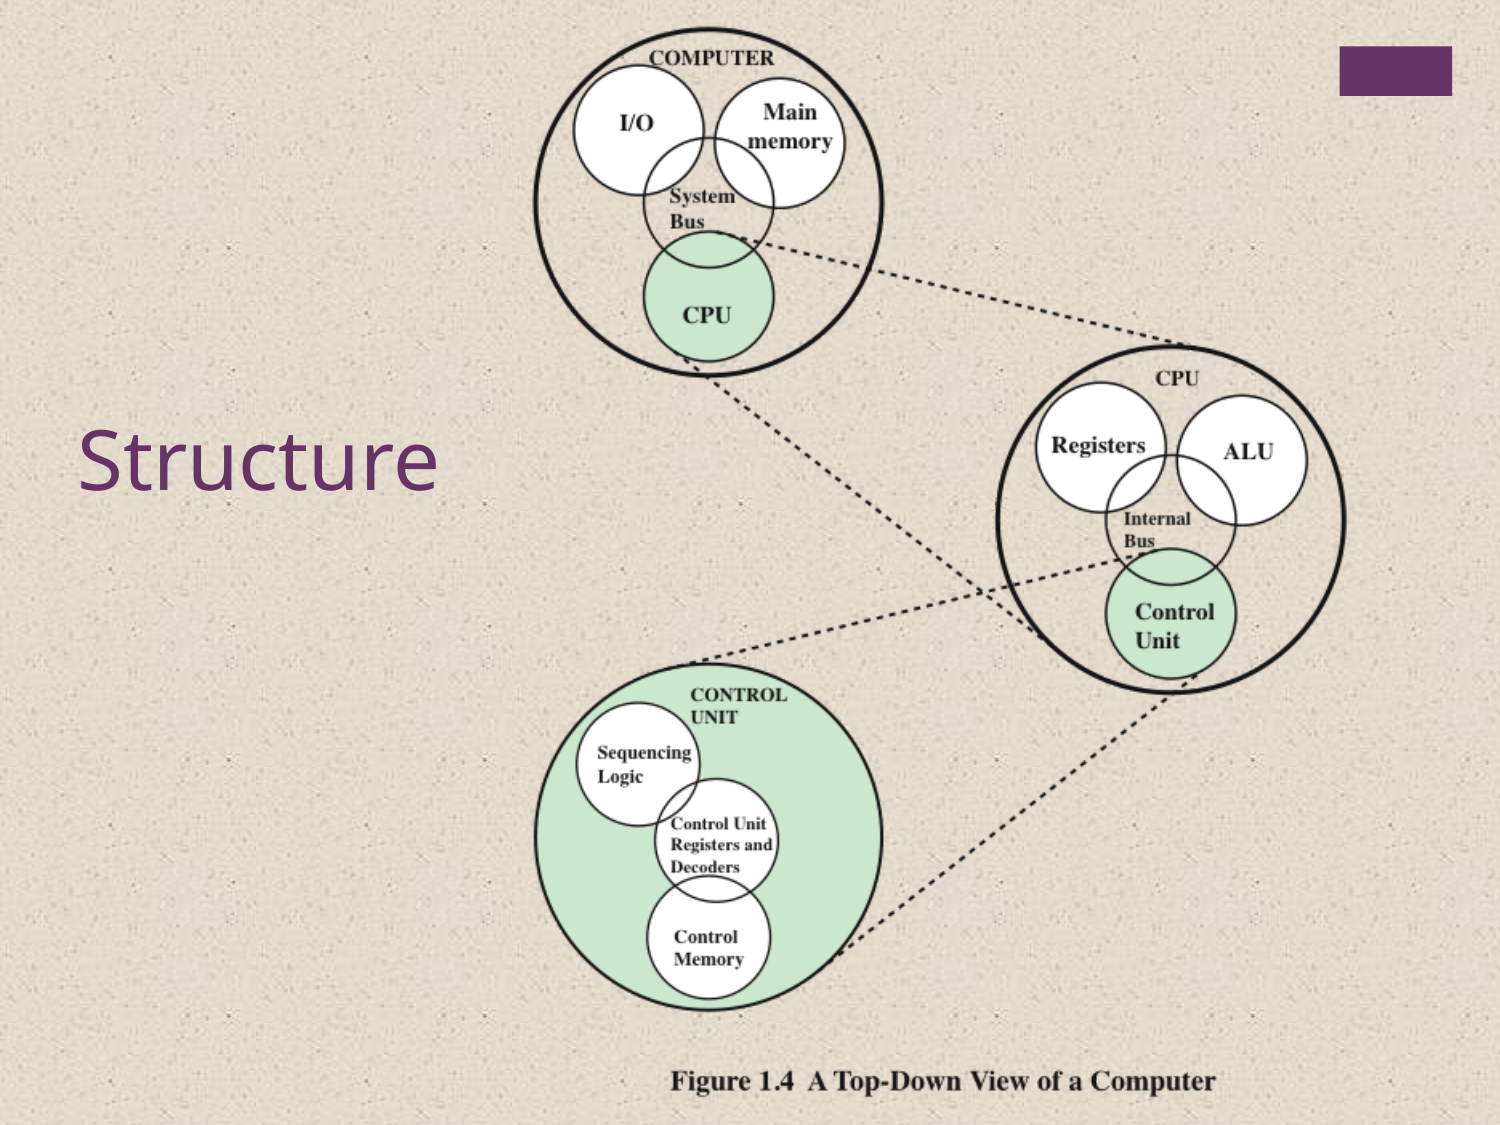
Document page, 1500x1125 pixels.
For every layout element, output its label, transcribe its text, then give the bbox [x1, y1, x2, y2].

picture [0, 0, 1500, 1125]
title Structure [62, 399, 500, 583]
